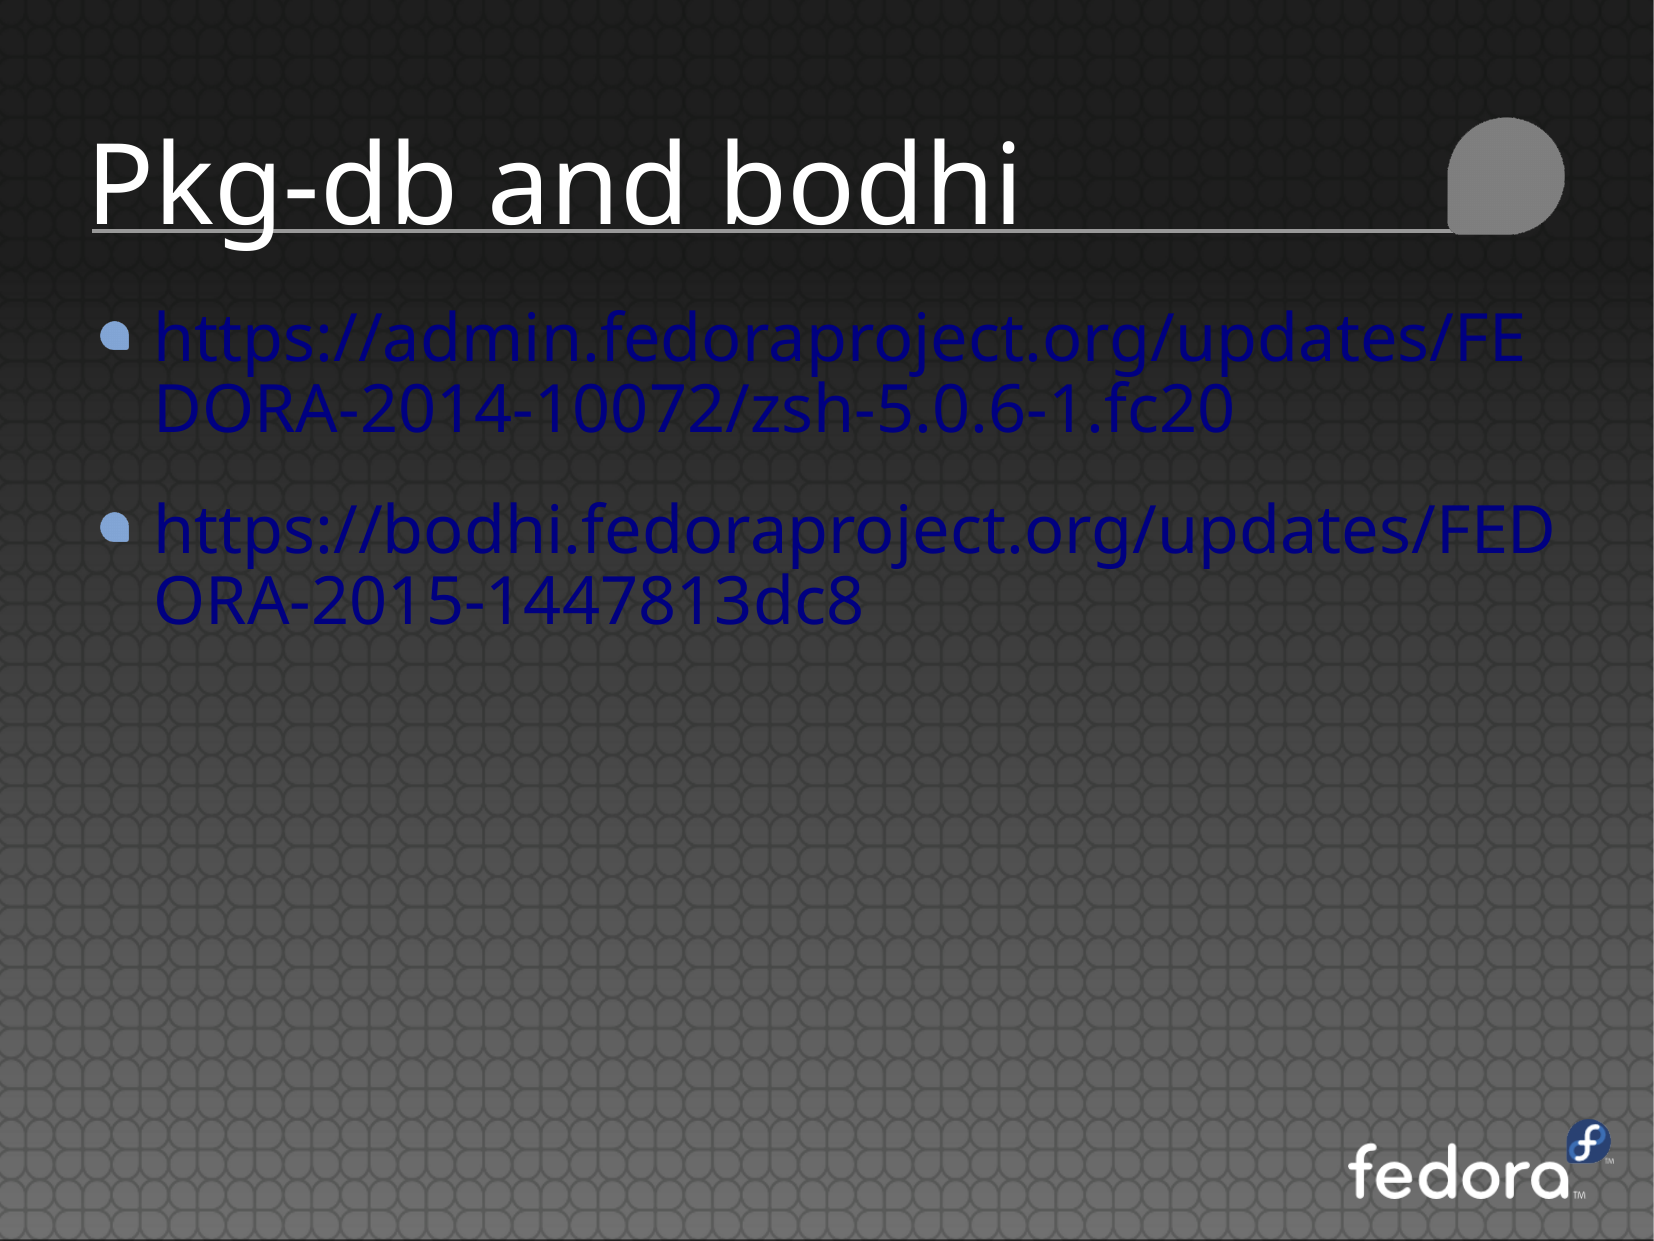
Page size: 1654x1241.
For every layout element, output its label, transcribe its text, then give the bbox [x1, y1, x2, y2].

list https://admin.fedoraproject.org/updates/FEDORA-2014-10072/zsh-5.0.6-1.fc20 https://bodhi.fedoraproject.org/updates/FEDORA-2015-1447813dc8 [82, 290, 1571, 1010]
picture [0, 0, 1654, 1241]
title Pkg-db and bodhi [86, 112, 1576, 249]
